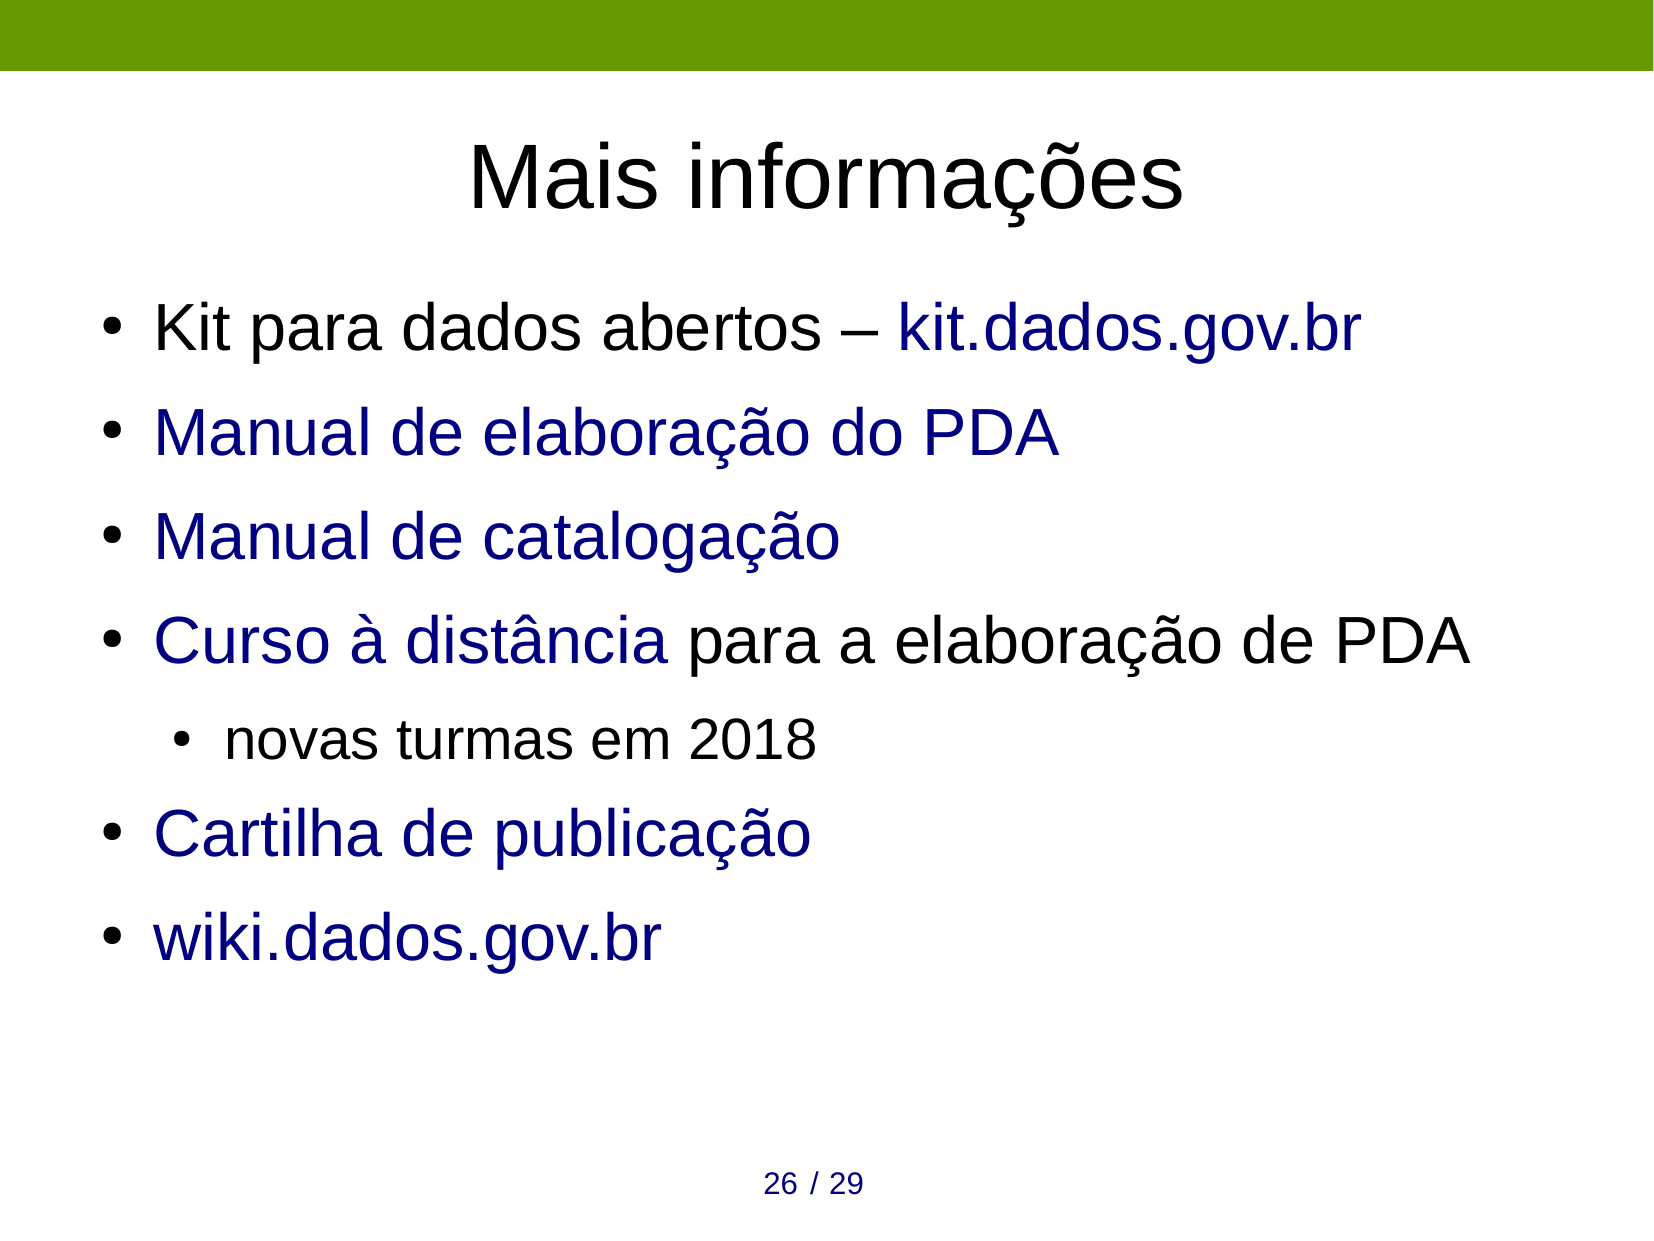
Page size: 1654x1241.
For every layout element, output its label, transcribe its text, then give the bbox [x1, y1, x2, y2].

title Mais informações [82, 73, 1571, 281]
text_box 29 [851, 1158, 920, 1209]
text_box <número> [640, 1158, 814, 1217]
title / [779, 1158, 851, 1209]
list Kit para dados abertos – kit.dados.gov.br Manual de elaboração do PDA Manual de catalogação Curso à distância para a elaboração de PDA novas turmas em 2018 Cartilha de publicação wiki.dados.gov.br [82, 290, 1571, 1010]
